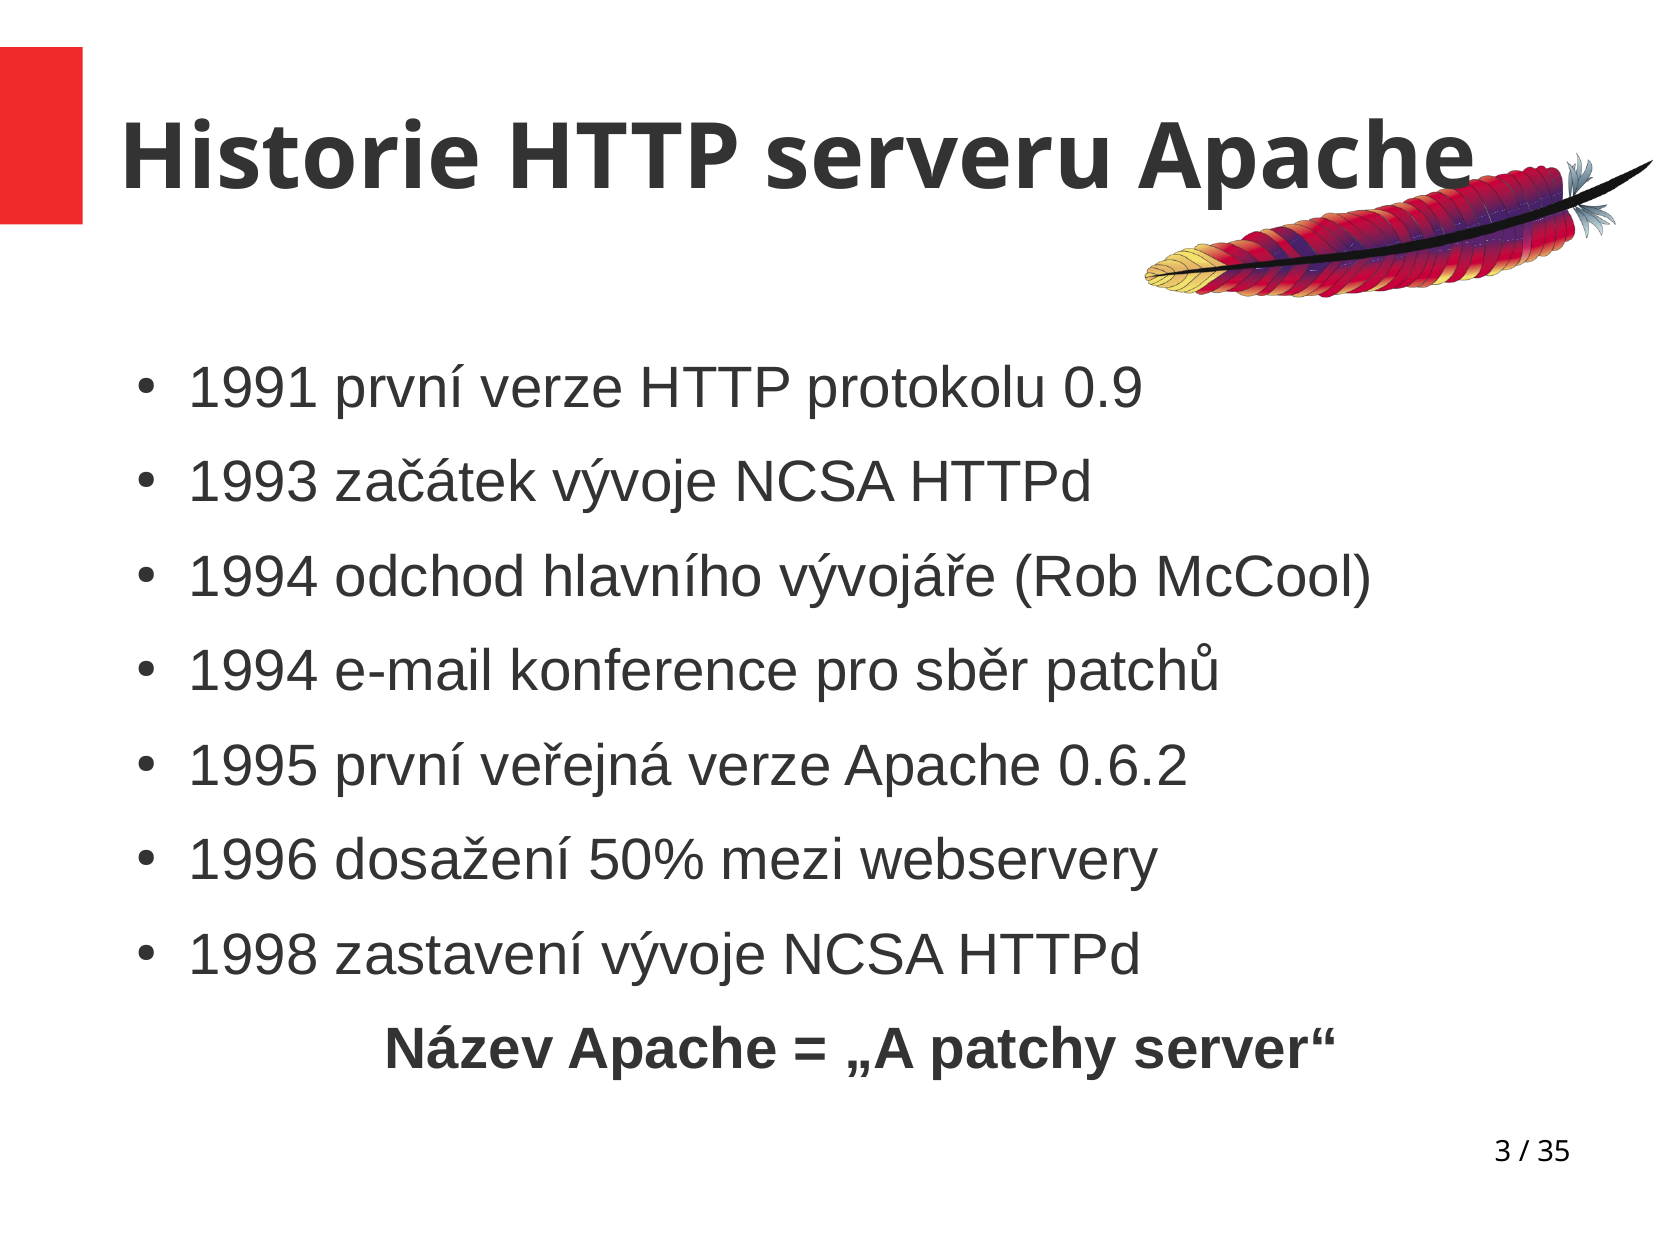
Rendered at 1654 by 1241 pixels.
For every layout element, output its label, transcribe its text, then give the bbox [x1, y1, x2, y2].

list 1991 první verze HTTP protokolu 0.9 1993 začátek vývoje NCSA HTTPd 1994 odchod hlavního vývojáře (Rob McCool) 1994 e-mail konference pro sběr patchů 1995 první veřejná verze Apache 0.6.2 1996 dosažení 50% mezi webservery 1998 zastavení vývoje NCSA HTTPd Název Apache = „A patchy server“ [118, 354, 1536, 1074]
title Historie HTTP serveru Apache [118, 49, 1571, 257]
picture [1144, 153, 1654, 298]
